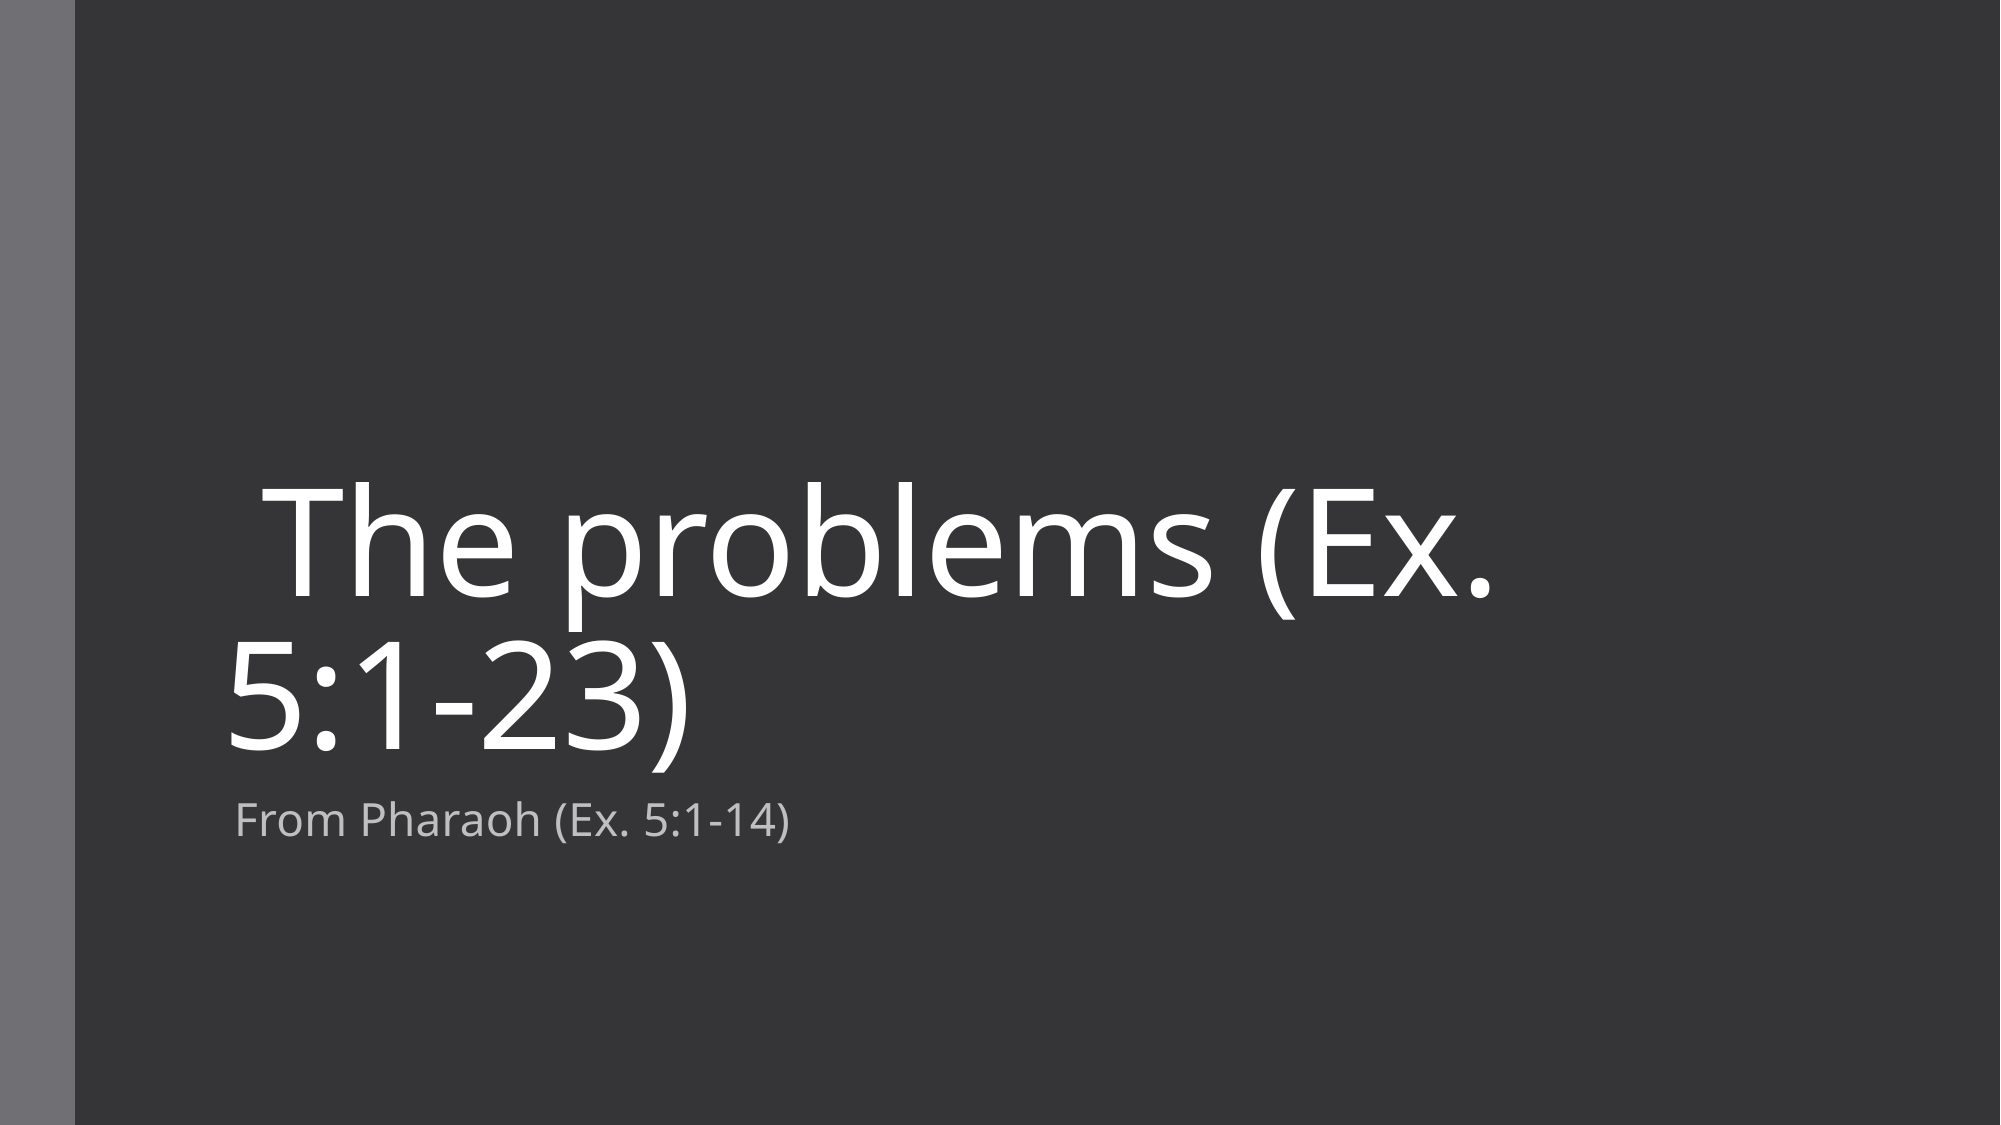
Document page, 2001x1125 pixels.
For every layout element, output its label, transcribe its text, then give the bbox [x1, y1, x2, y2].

title The problems (Ex. 5:1-23) [206, 124, 1752, 787]
subtitle From Pharaoh (Ex. 5:1-14) [206, 787, 1752, 1066]
